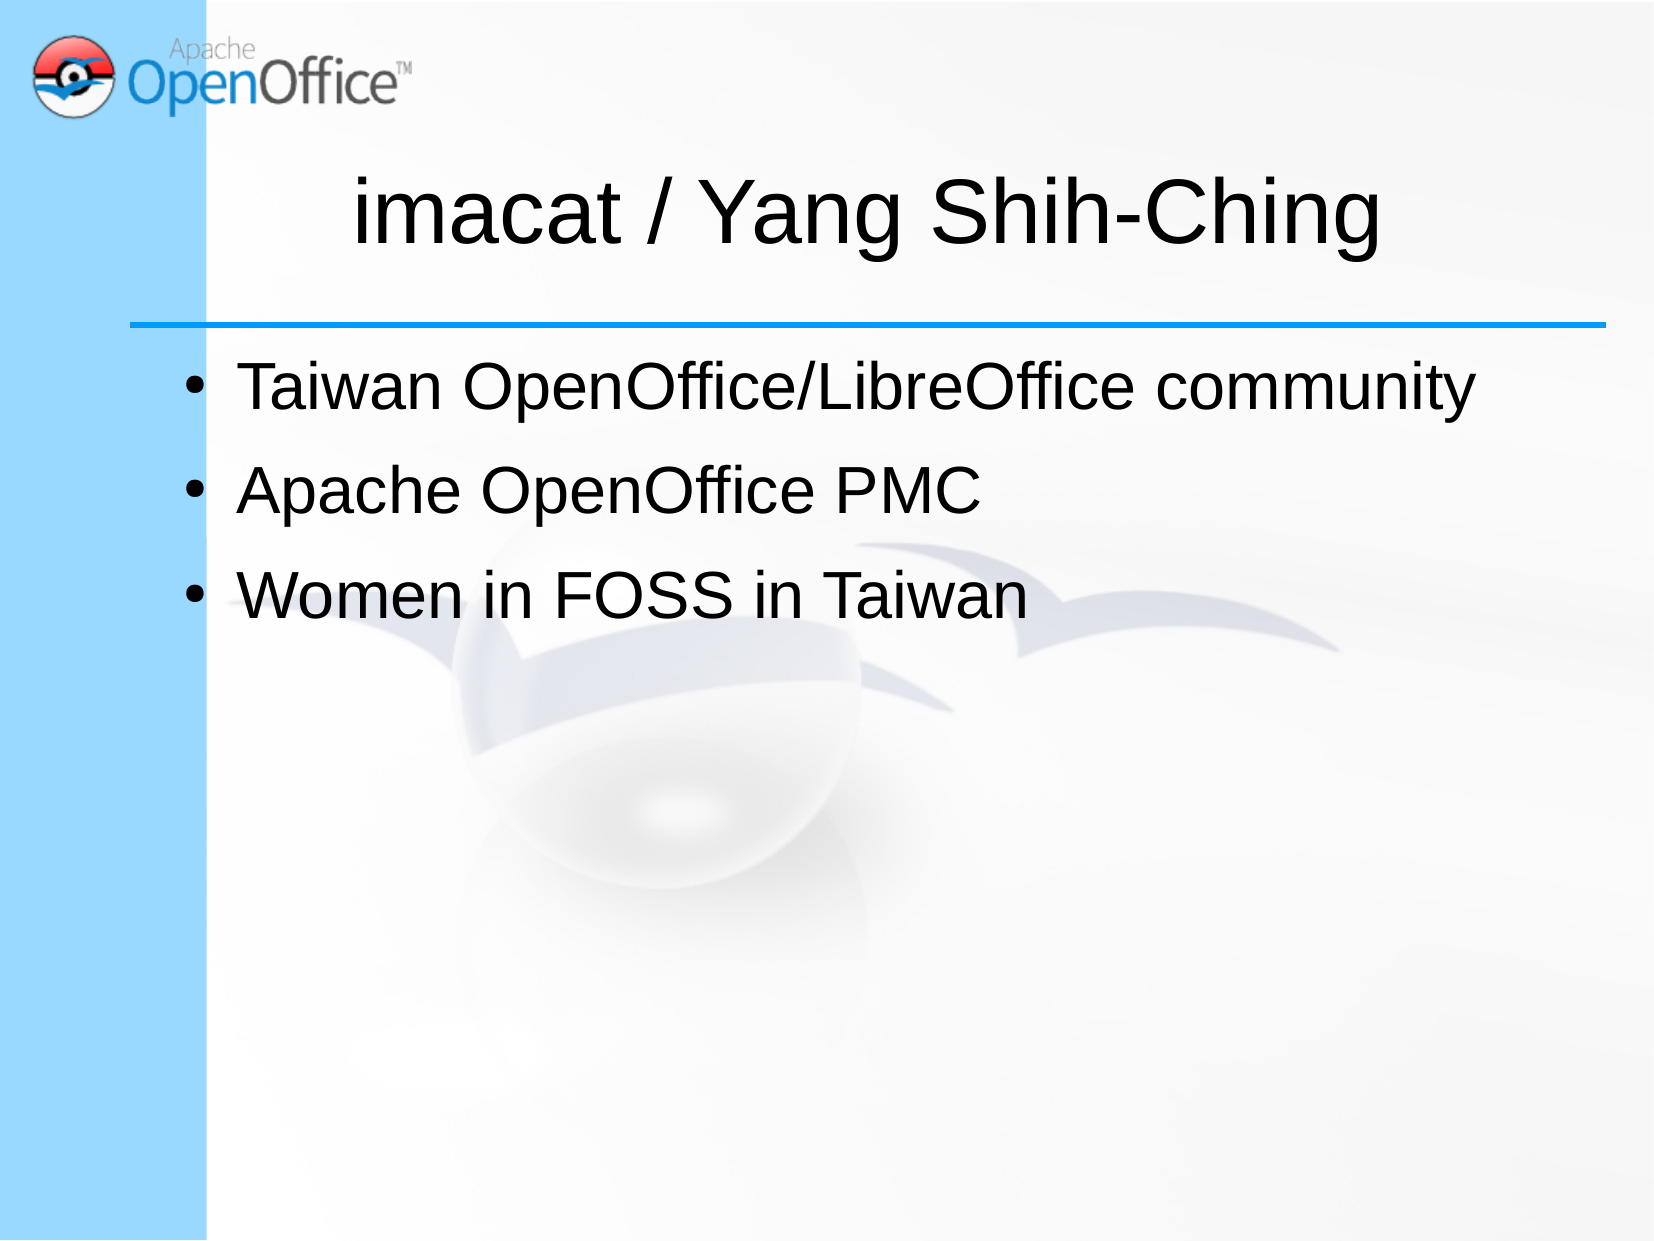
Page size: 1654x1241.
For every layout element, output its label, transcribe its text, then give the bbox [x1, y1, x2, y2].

list Taiwan OpenOffice/LibreOffice community Apache OpenOffice PMC Women in FOSS in Taiwan [165, 349, 1571, 1168]
picture [31, 2, 1654, 1241]
title imacat / Yang Shih-Ching [165, 108, 1571, 316]
